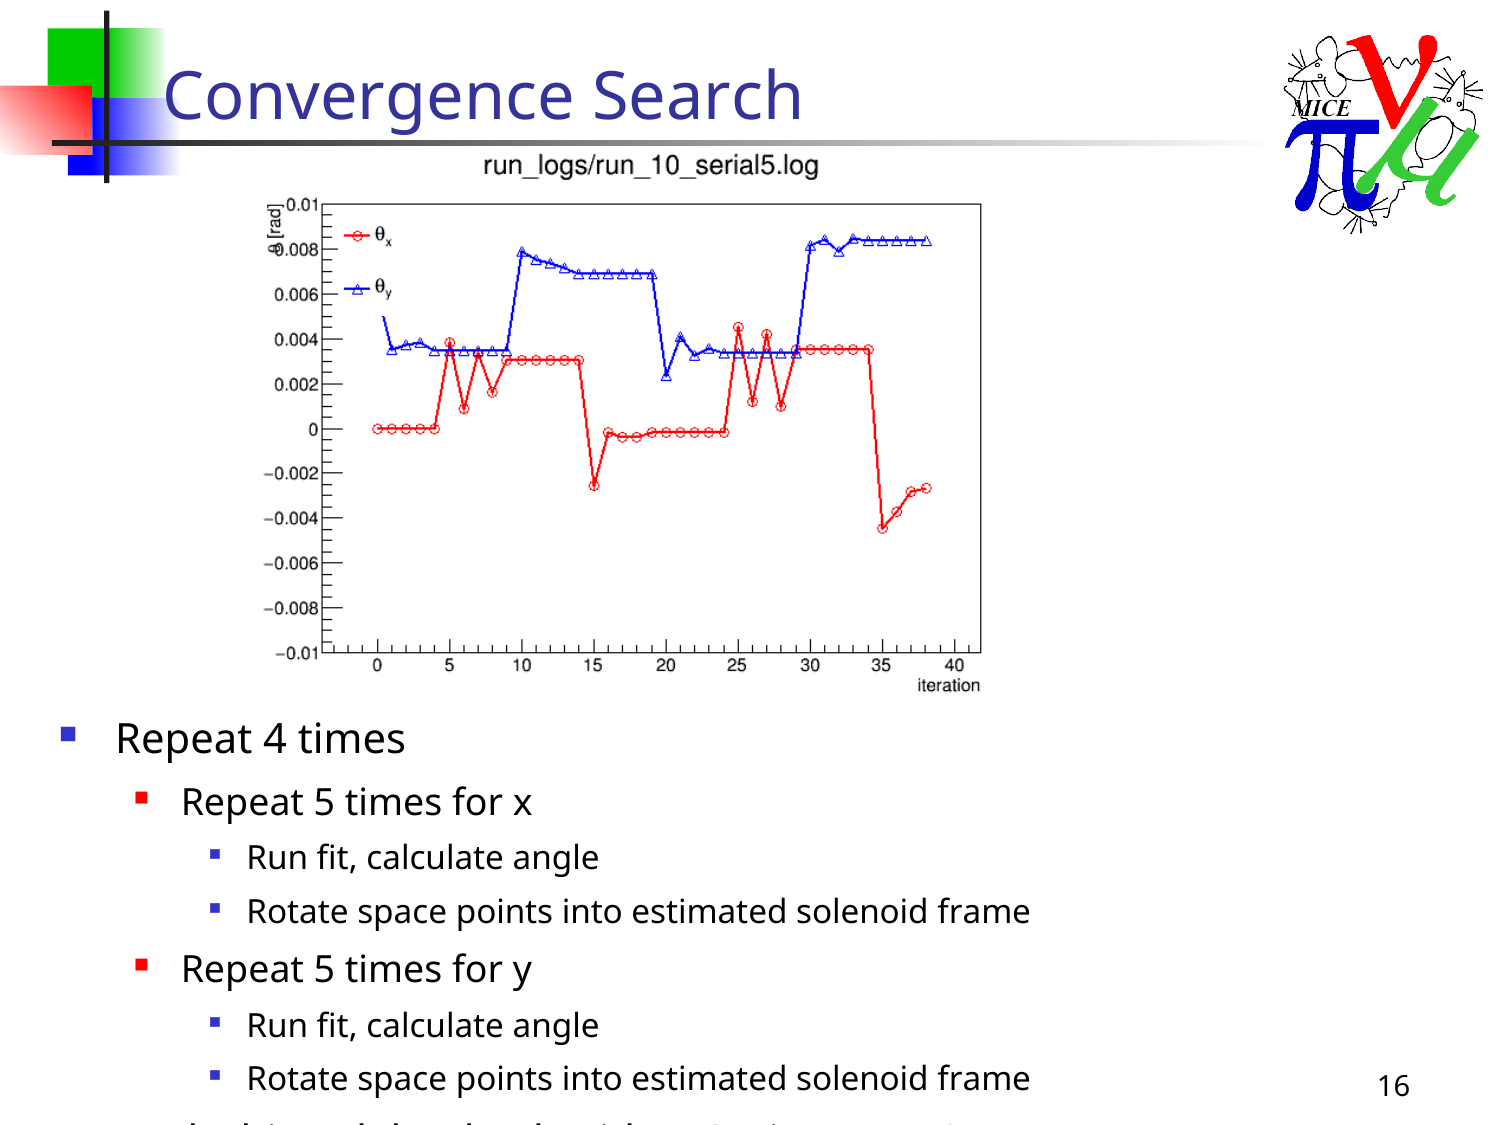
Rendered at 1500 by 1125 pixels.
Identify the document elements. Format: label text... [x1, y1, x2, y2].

picture [240, 148, 1063, 709]
list Repeat 4 times Repeat 5 times for x Run fit, calculate angle Rotate space points into estimated solenoid frame Repeat 5 times for y Run fit, calculate angle Rotate space points into estimated solenoid frame Looks bimodal – check with MC (sign error?) [59, 708, 1335, 1125]
title Convergence Search [162, 0, 1441, 188]
picture [1264, 5, 1500, 251]
